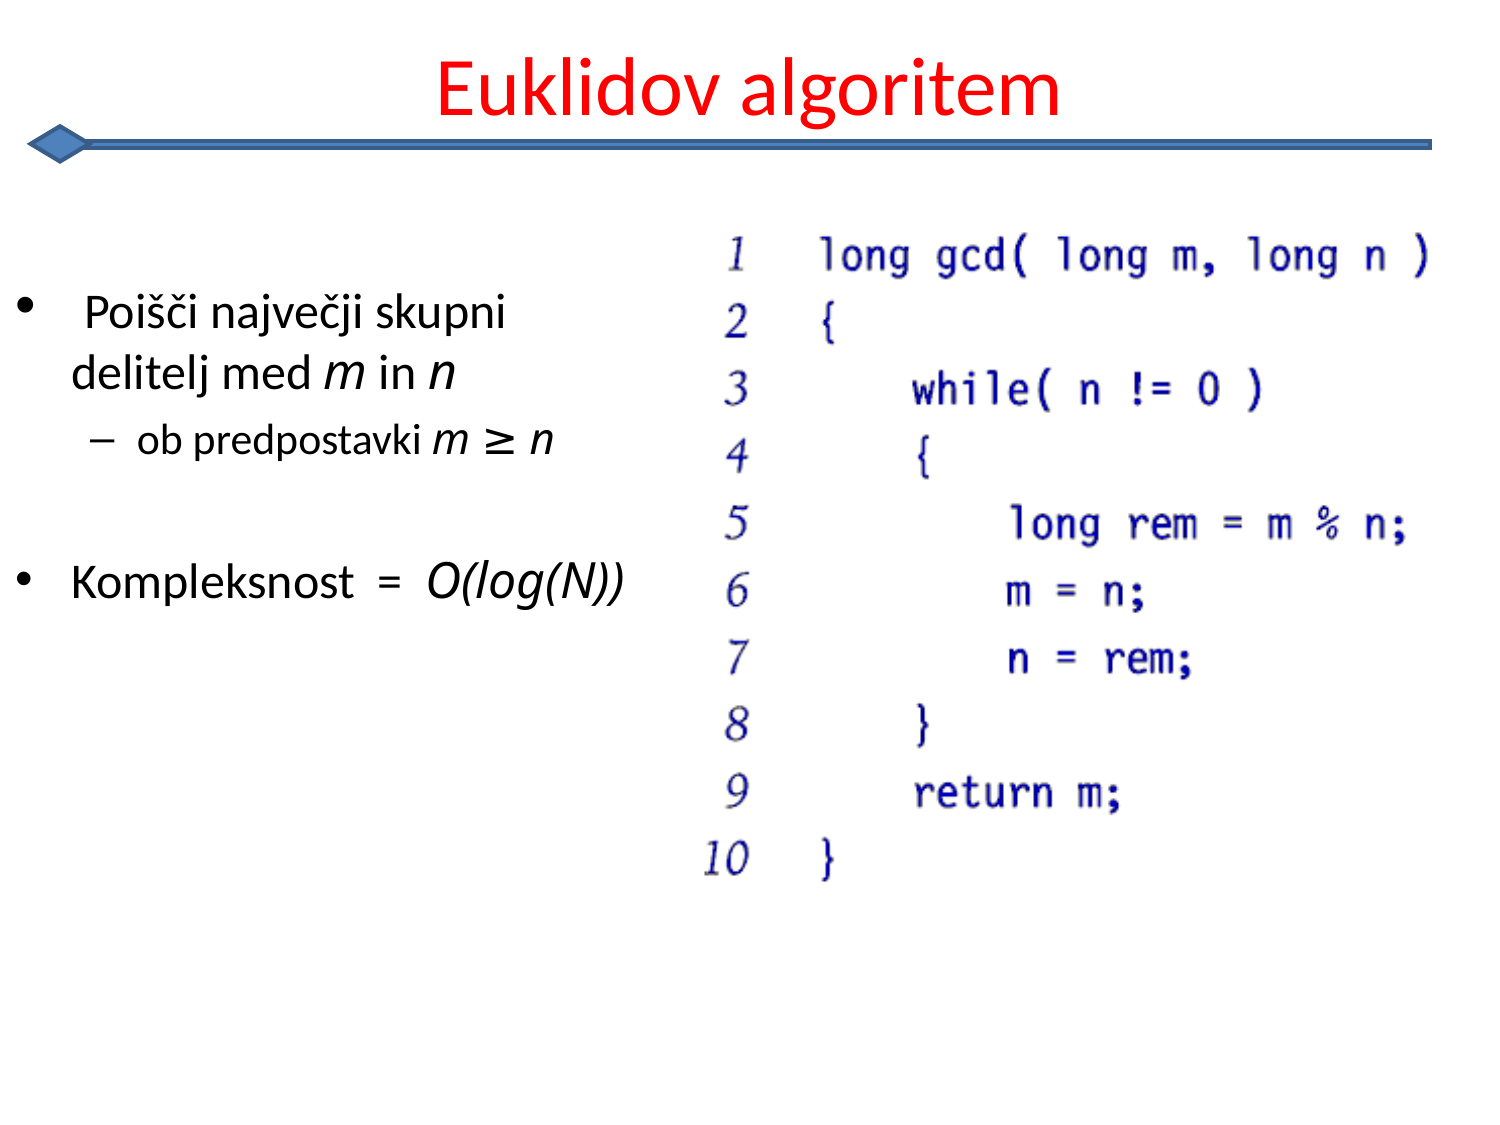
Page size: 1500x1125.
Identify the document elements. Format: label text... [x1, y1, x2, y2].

title Euklidov algoritem [75, 23, 1426, 141]
picture [703, 231, 1430, 884]
list Poišči največji skupni delitelj med m in n ob predpostavki m ≥ n Kompleksnost = O(log(N)) [0, 262, 664, 749]
